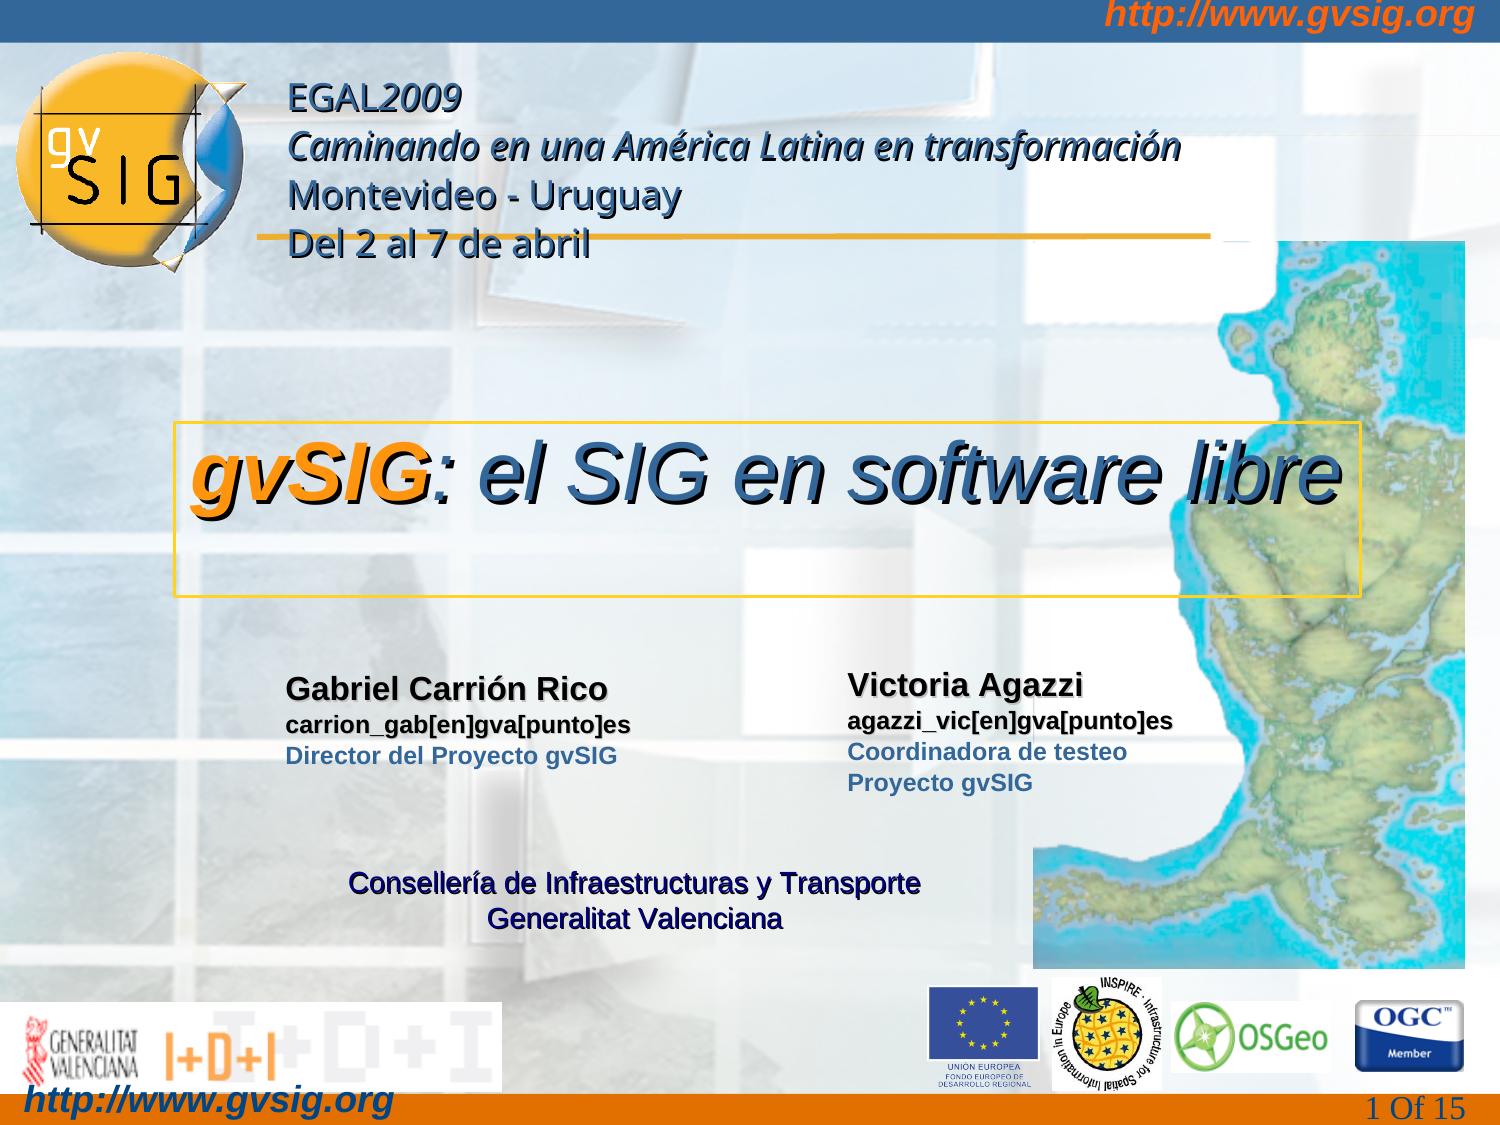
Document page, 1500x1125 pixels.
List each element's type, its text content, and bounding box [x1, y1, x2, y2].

picture [1171, 1001, 1331, 1073]
picture [927, 985, 1040, 1087]
picture [1355, 1000, 1464, 1072]
picture [11, 49, 249, 276]
text_box Consellería de Infraestructuras y Transporte Generalitat Valenciana [295, 866, 975, 943]
text_box EGAL2009 Caminando en una América Latina en transformación Montevideo - Uruguay Del 2 al 7 de abril [271, 63, 1329, 248]
picture [0, 1002, 502, 1094]
text_box Gabriel Carrión Rico carrion_gab[en]gva[punto]es Director del Proyecto gvSIG [270, 662, 739, 798]
picture [1033, 241, 1465, 969]
picture [1052, 977, 1162, 1091]
text_box Victoria Agazzi agazzi_vic[en]gva[punto]es Coordinadora de testeo Proyecto gvSIG [847, 666, 1375, 816]
text_box gvSIG: el SIG en software libre [174, 422, 1361, 597]
